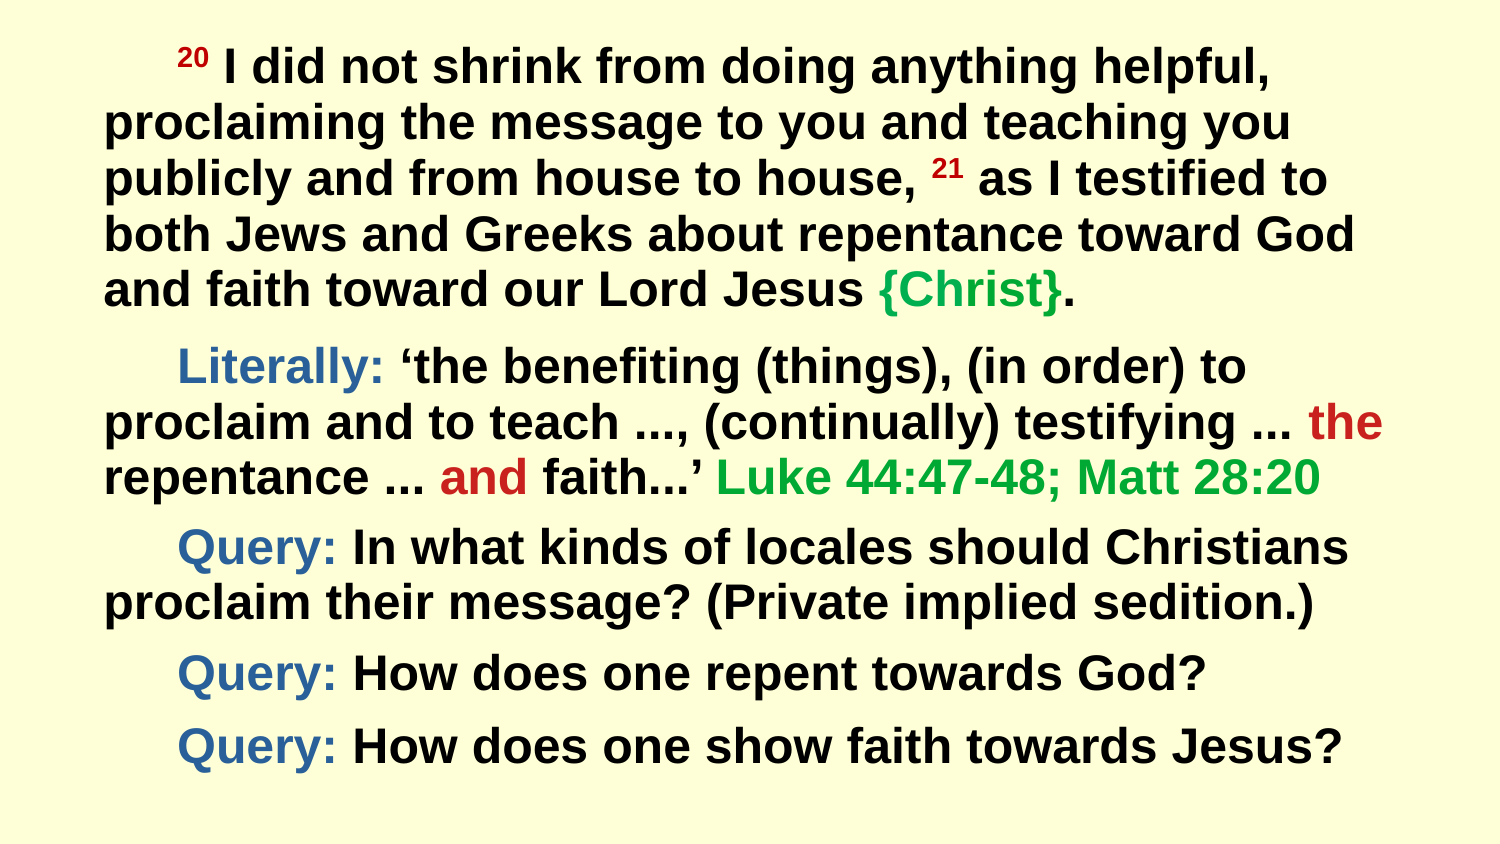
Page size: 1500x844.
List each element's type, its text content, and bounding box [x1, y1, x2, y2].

text_box Literally: ‘the benefiting (things), (in order) to proclaim and to teach ..., (continually) testifying ... the repentance ... and faith...’ Luke 44:47-48; Matt 28:20 [88, 330, 1447, 511]
text_box Query: How does one repent towards God? Query: How does one show faith towards Jesus? [88, 638, 1418, 782]
text_box 20 I did not shrink from doing anything helpful, proclaiming the message to you and teaching you publicly and from house to house, 21 as I testified to both Jews and Greeks about repentance toward God and faith toward our Lord Jesus {Christ}. [88, 31, 1418, 325]
text_box Query: In what kinds of locales should Christians proclaim their message? (Private implied sedition.) [88, 511, 1447, 638]
